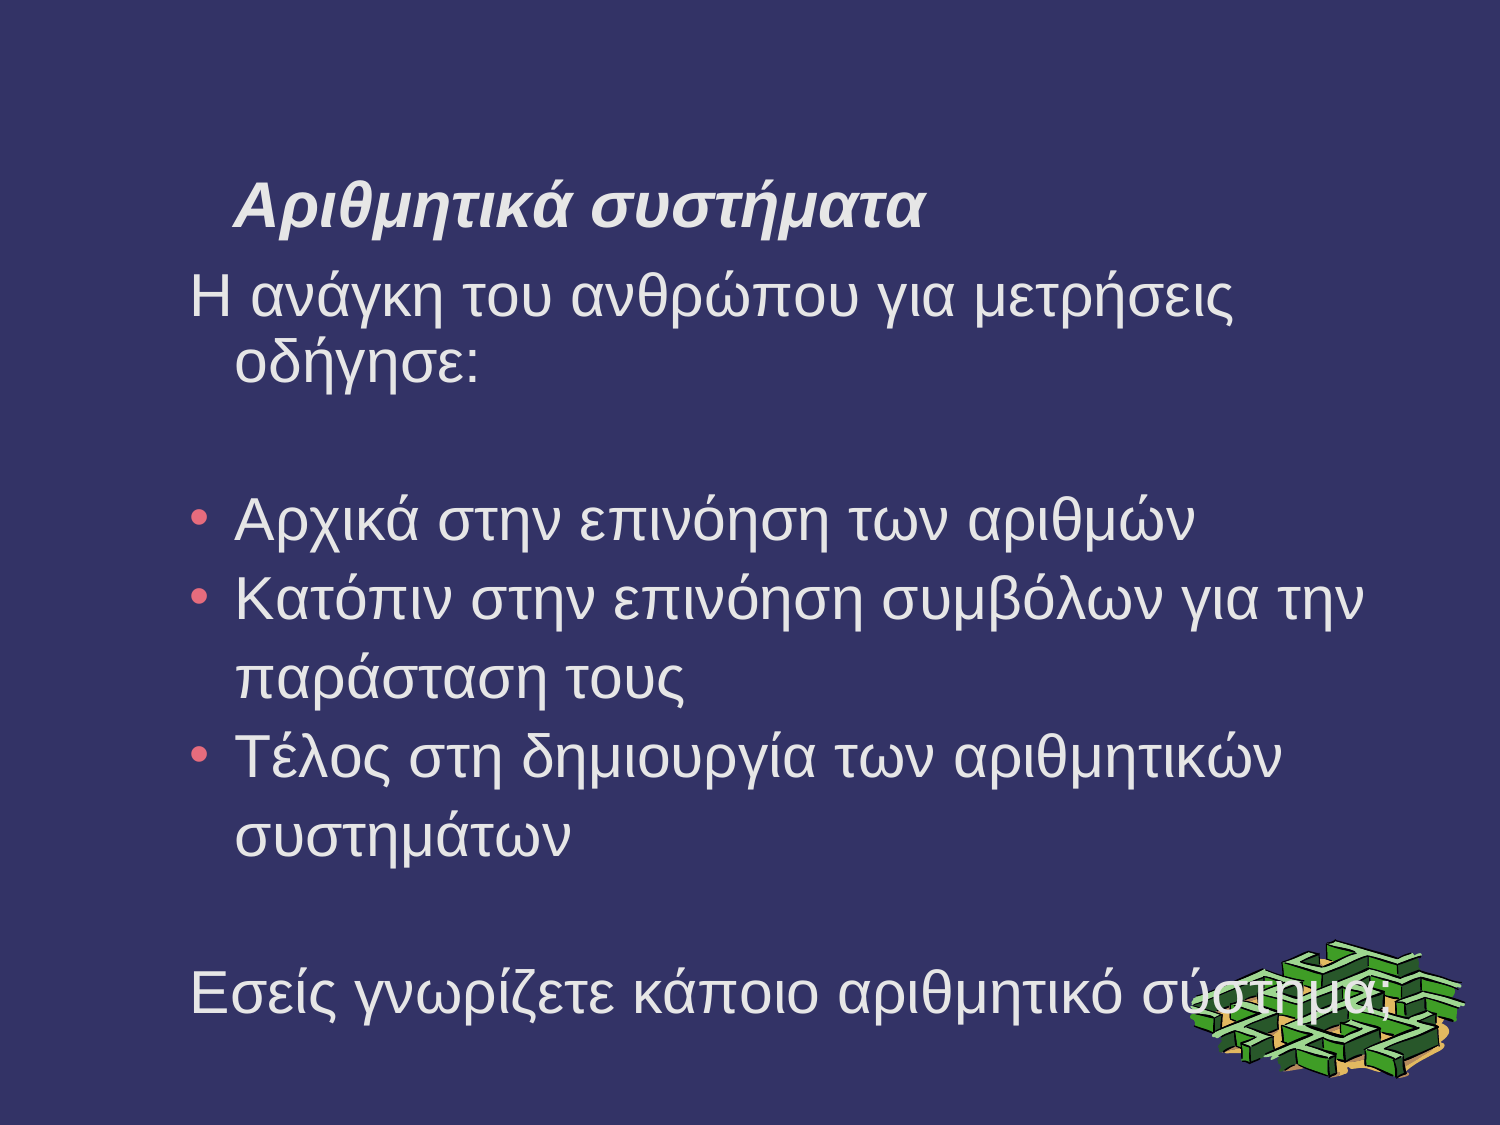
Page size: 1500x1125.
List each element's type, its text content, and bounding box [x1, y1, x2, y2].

list Η ανάγκη του ανθρώπου για μετρήσεις οδήγησε: Αρχικά στην επινόηση των αριθμών Κατόπιν στην επινόηση συμβόλων για την παράσταση τους Τέλος στη δημιουργία των αριθμητικών συστημάτων Εσείς γνωρίζετε κάποιο αριθμητικό σύστημα; [174, 257, 1450, 933]
title Αριθμητικά συστήματα [174, 53, 1450, 241]
